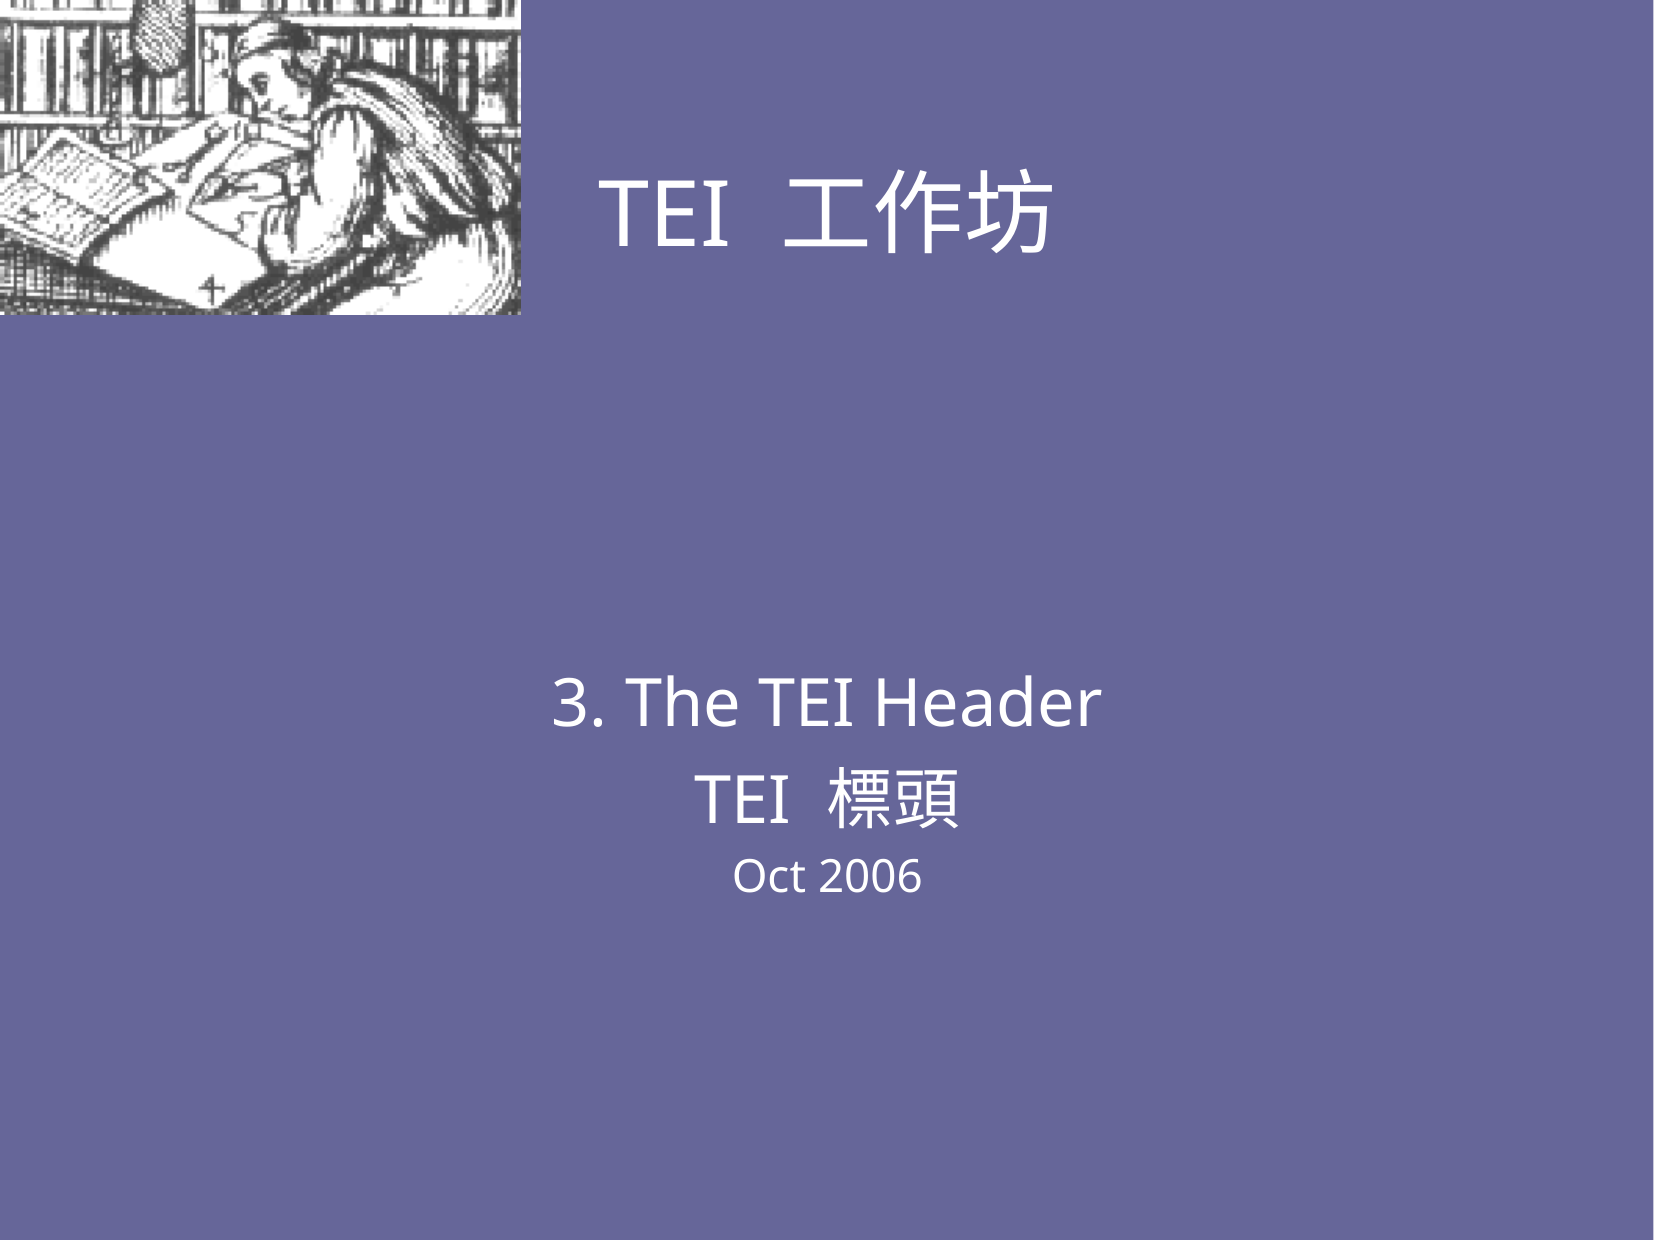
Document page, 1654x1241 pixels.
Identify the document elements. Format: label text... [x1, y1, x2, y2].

picture [0, 0, 521, 315]
title TEI 工作坊 [521, 102, 1534, 310]
subtitle 3. The TEI Header TEI 標頭 Oct 2006 [121, 344, 1534, 1127]
